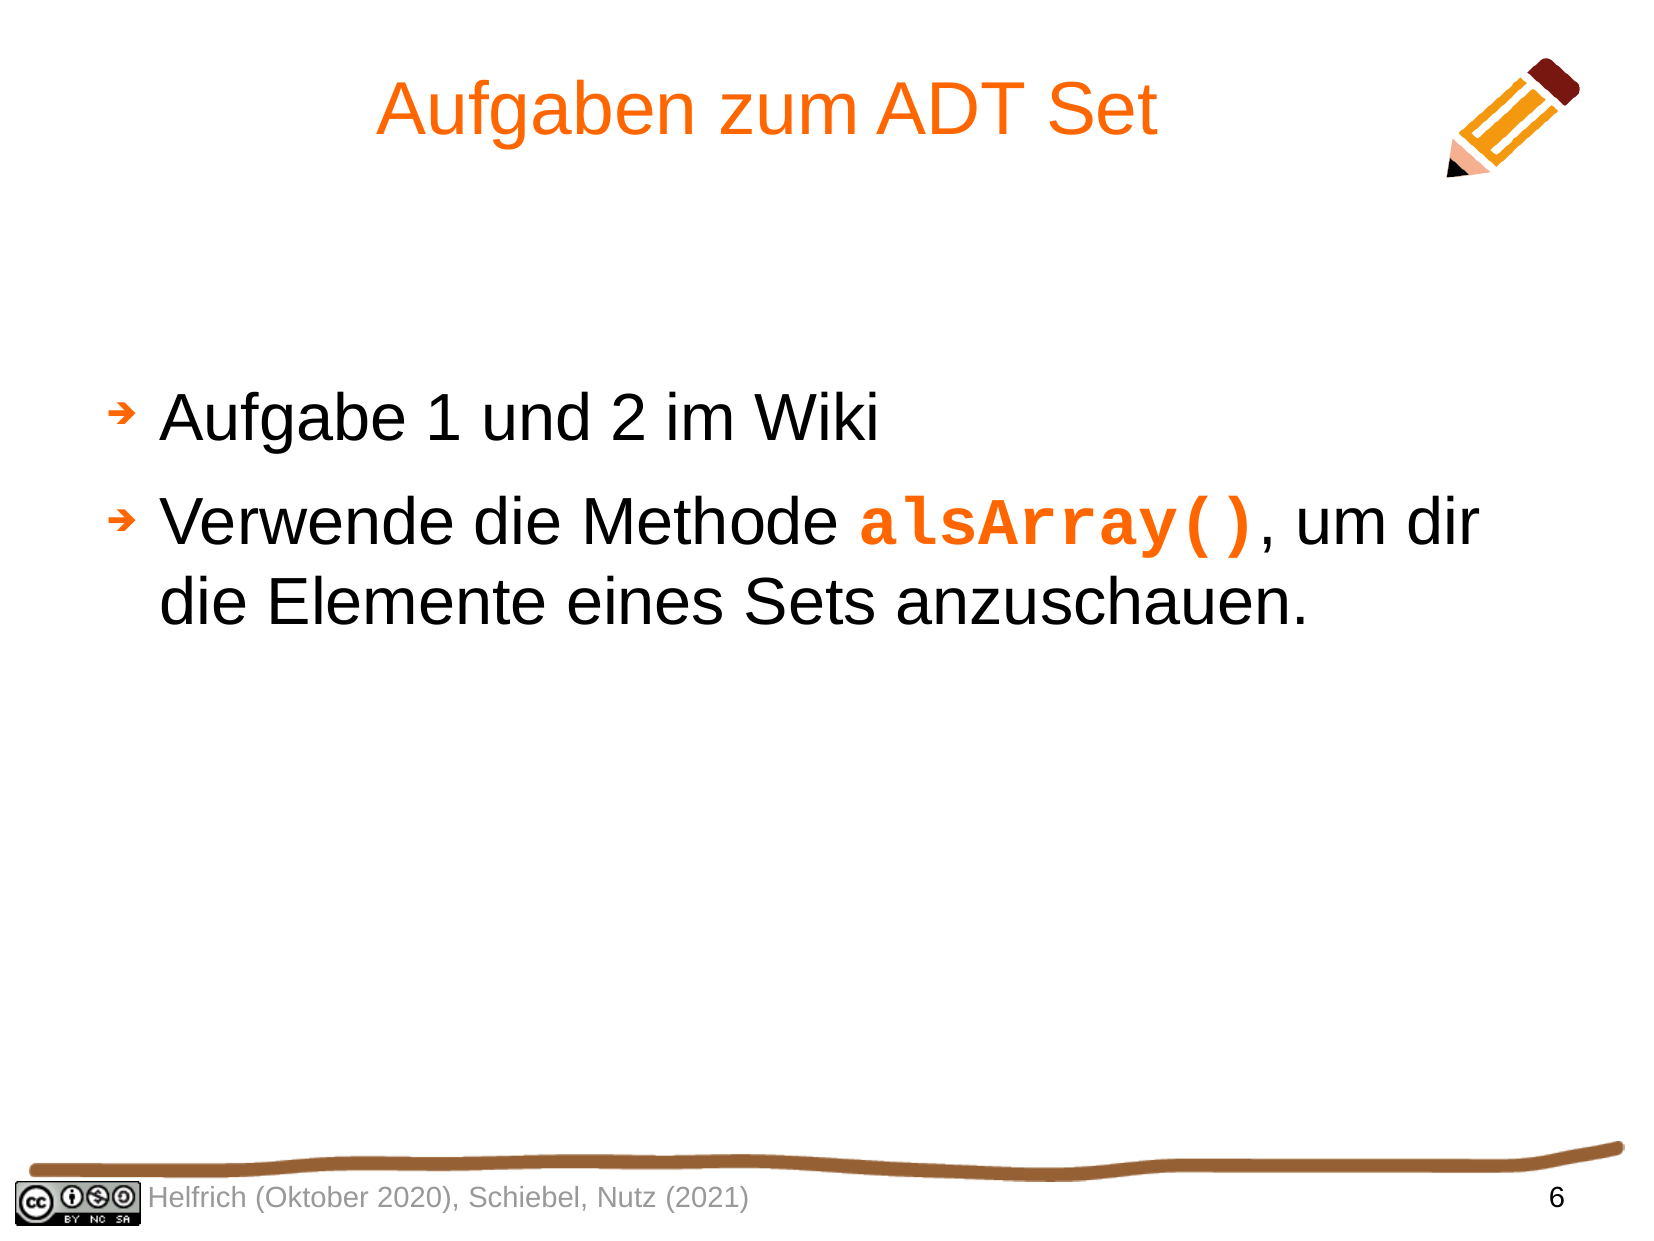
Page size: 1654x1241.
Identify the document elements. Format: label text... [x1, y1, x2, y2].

list Aufgabe 1 und 2 im Wiki Verwende die Methode alsArray(), um dir die Elemente eines Sets anzuschauen. [88, 275, 1565, 1142]
picture [15, 1141, 1625, 1226]
picture [1447, 58, 1580, 178]
title Aufgaben zum ADT Set [88, 39, 1447, 178]
